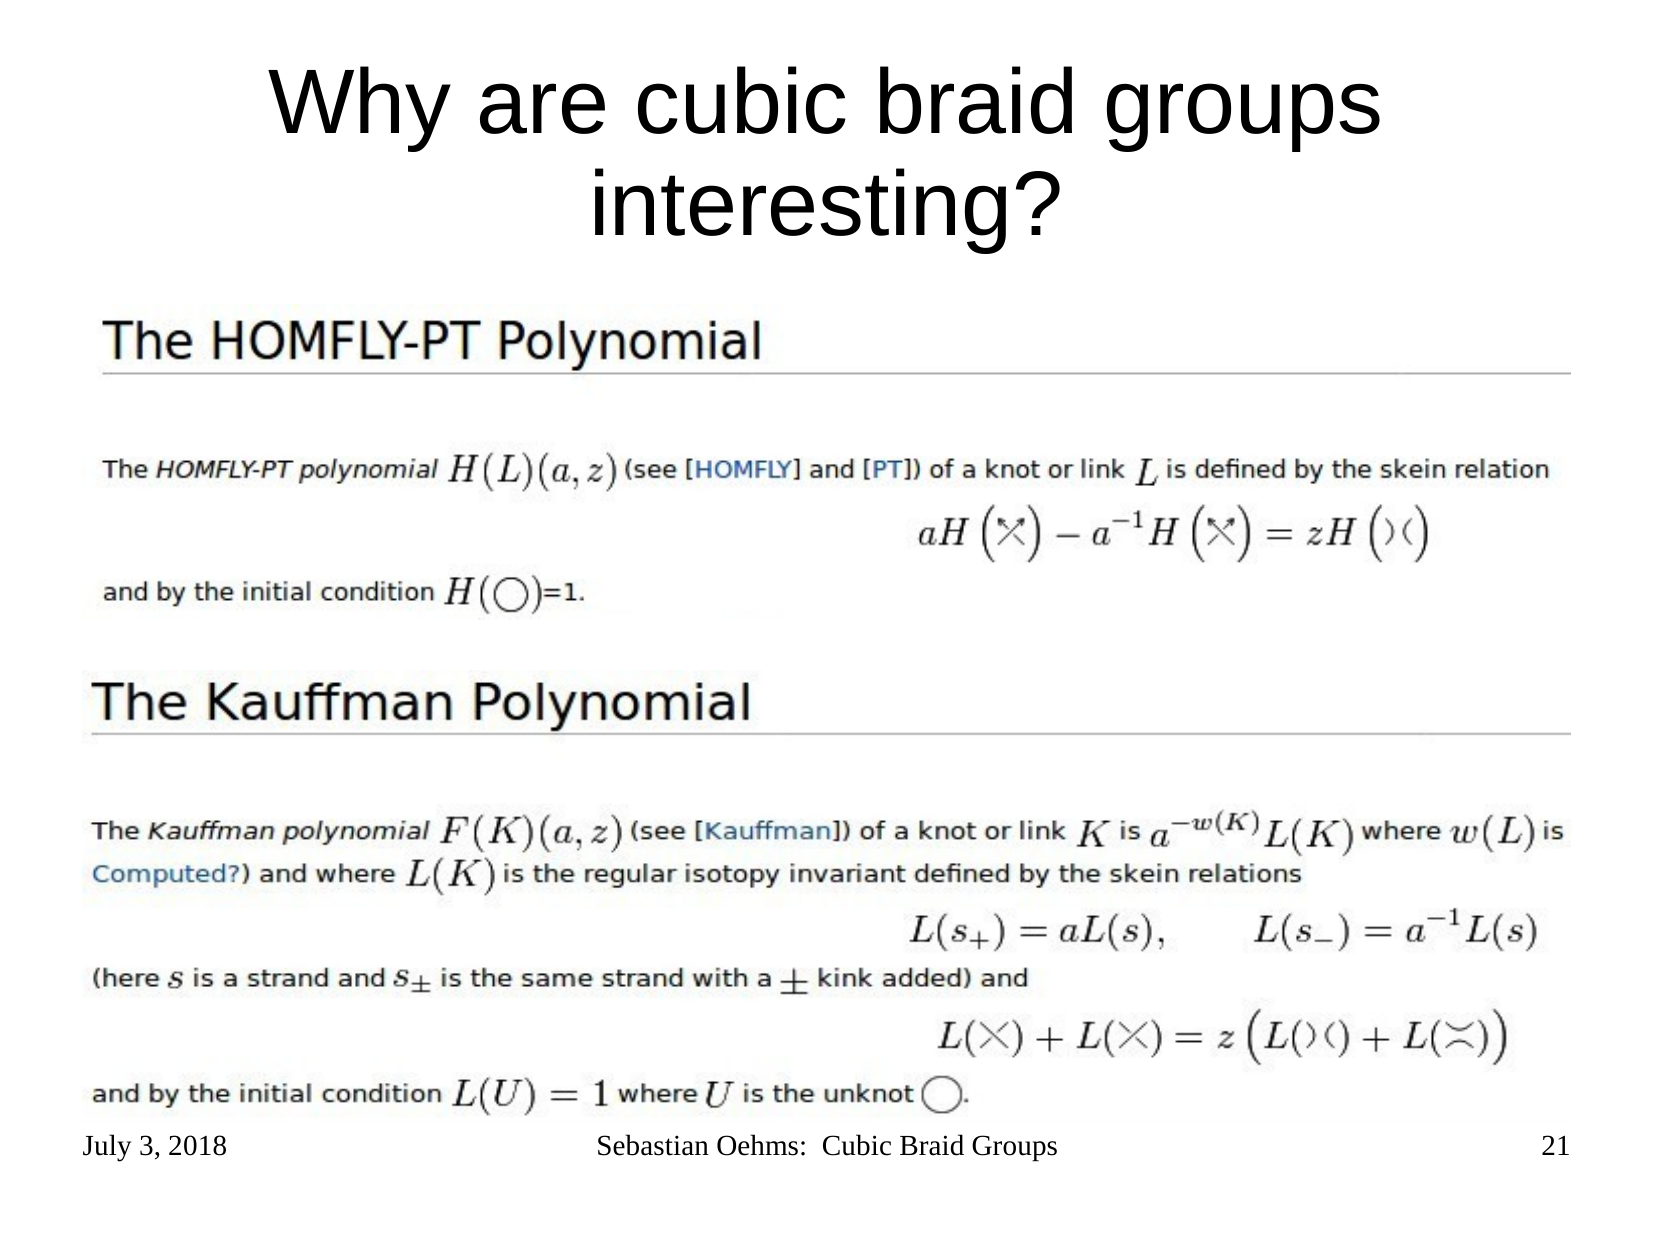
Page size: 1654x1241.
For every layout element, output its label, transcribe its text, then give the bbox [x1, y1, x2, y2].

picture [82, 304, 1571, 620]
picture [82, 670, 1571, 1123]
title Why are cubic braid groups interesting? [82, 49, 1571, 257]
